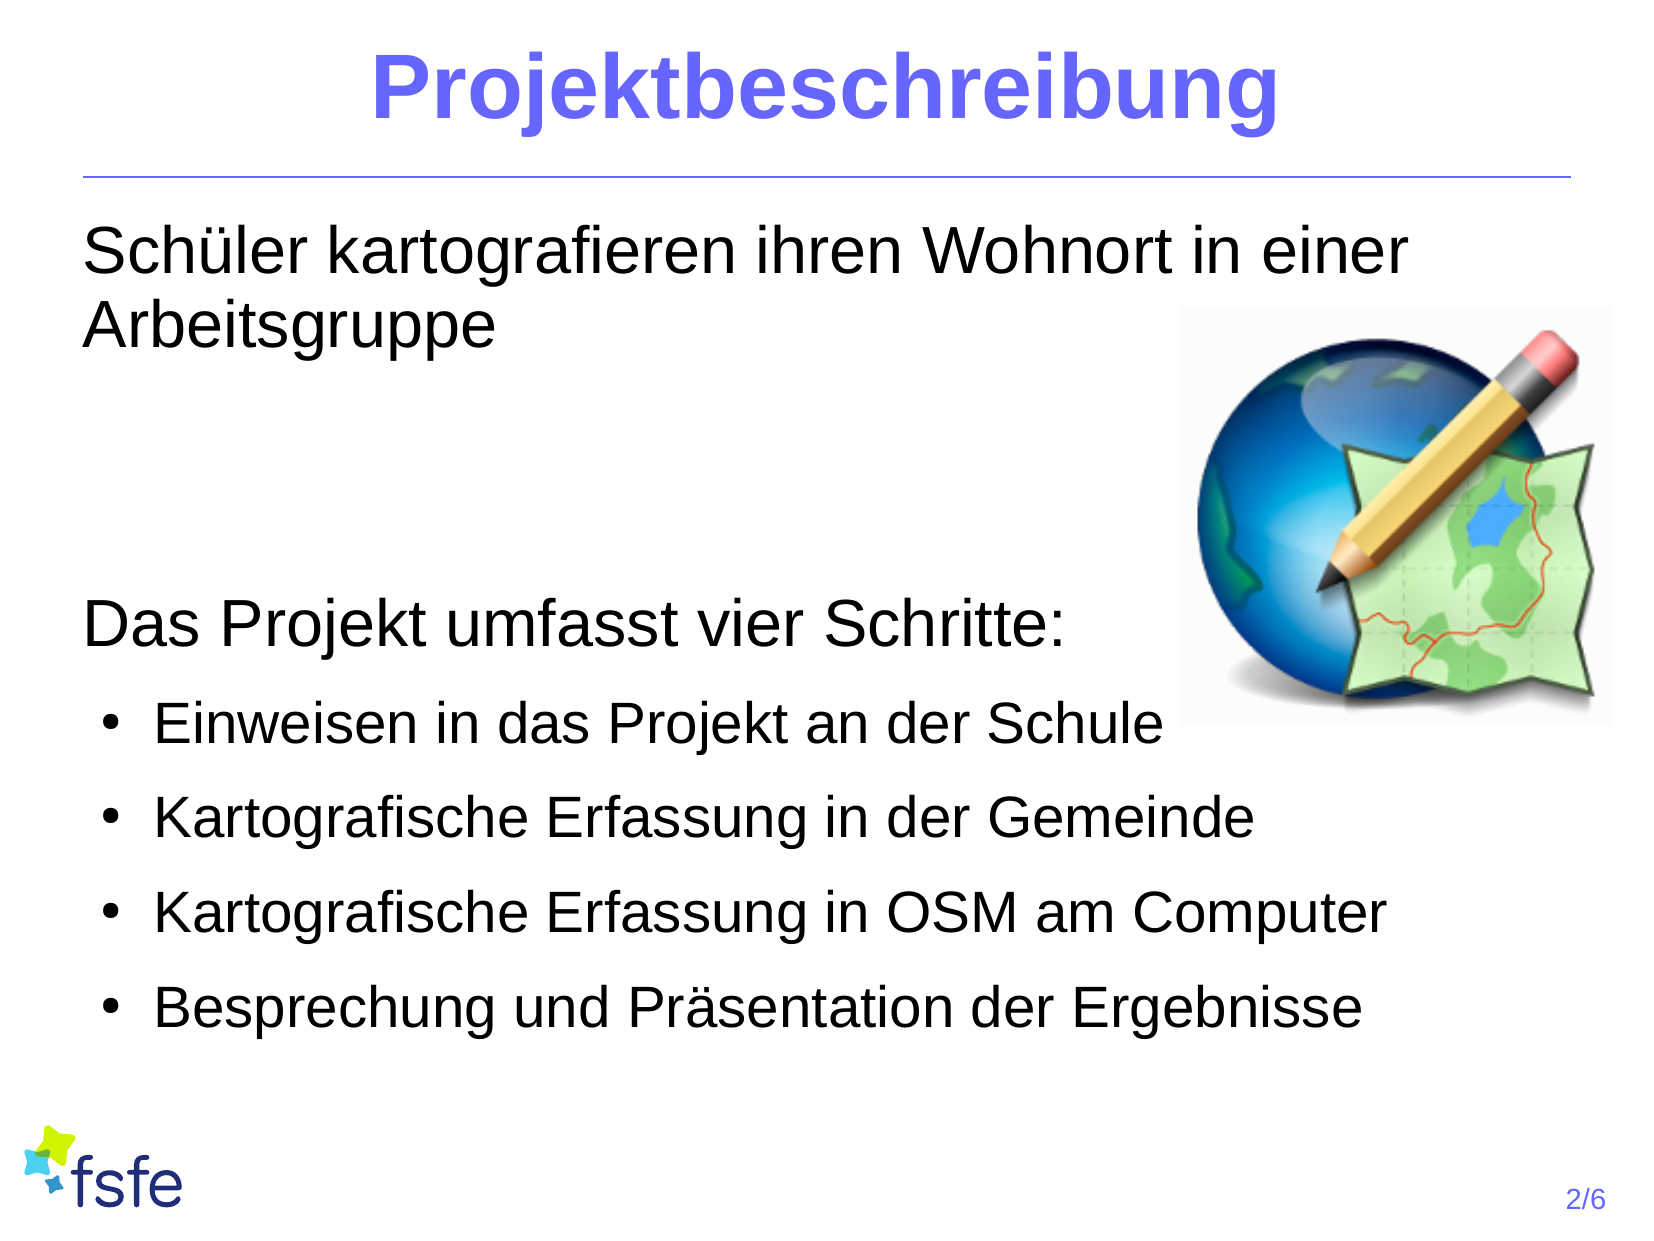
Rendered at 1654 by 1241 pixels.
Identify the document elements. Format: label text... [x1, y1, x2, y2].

list Schüler kartografieren ihren Wohnort in einer Arbeitsgruppe Das Projekt umfasst vier Schritte: Einweisen in das Projekt an der Schule Kartografische Erfassung in der Gemeinde Kartografische Erfassung in OSM am Computer Besprechung und Präsentation der Ergebnisse [82, 212, 1630, 1146]
picture [1181, 307, 1612, 725]
title Projektbeschreibung [82, 31, 1571, 142]
